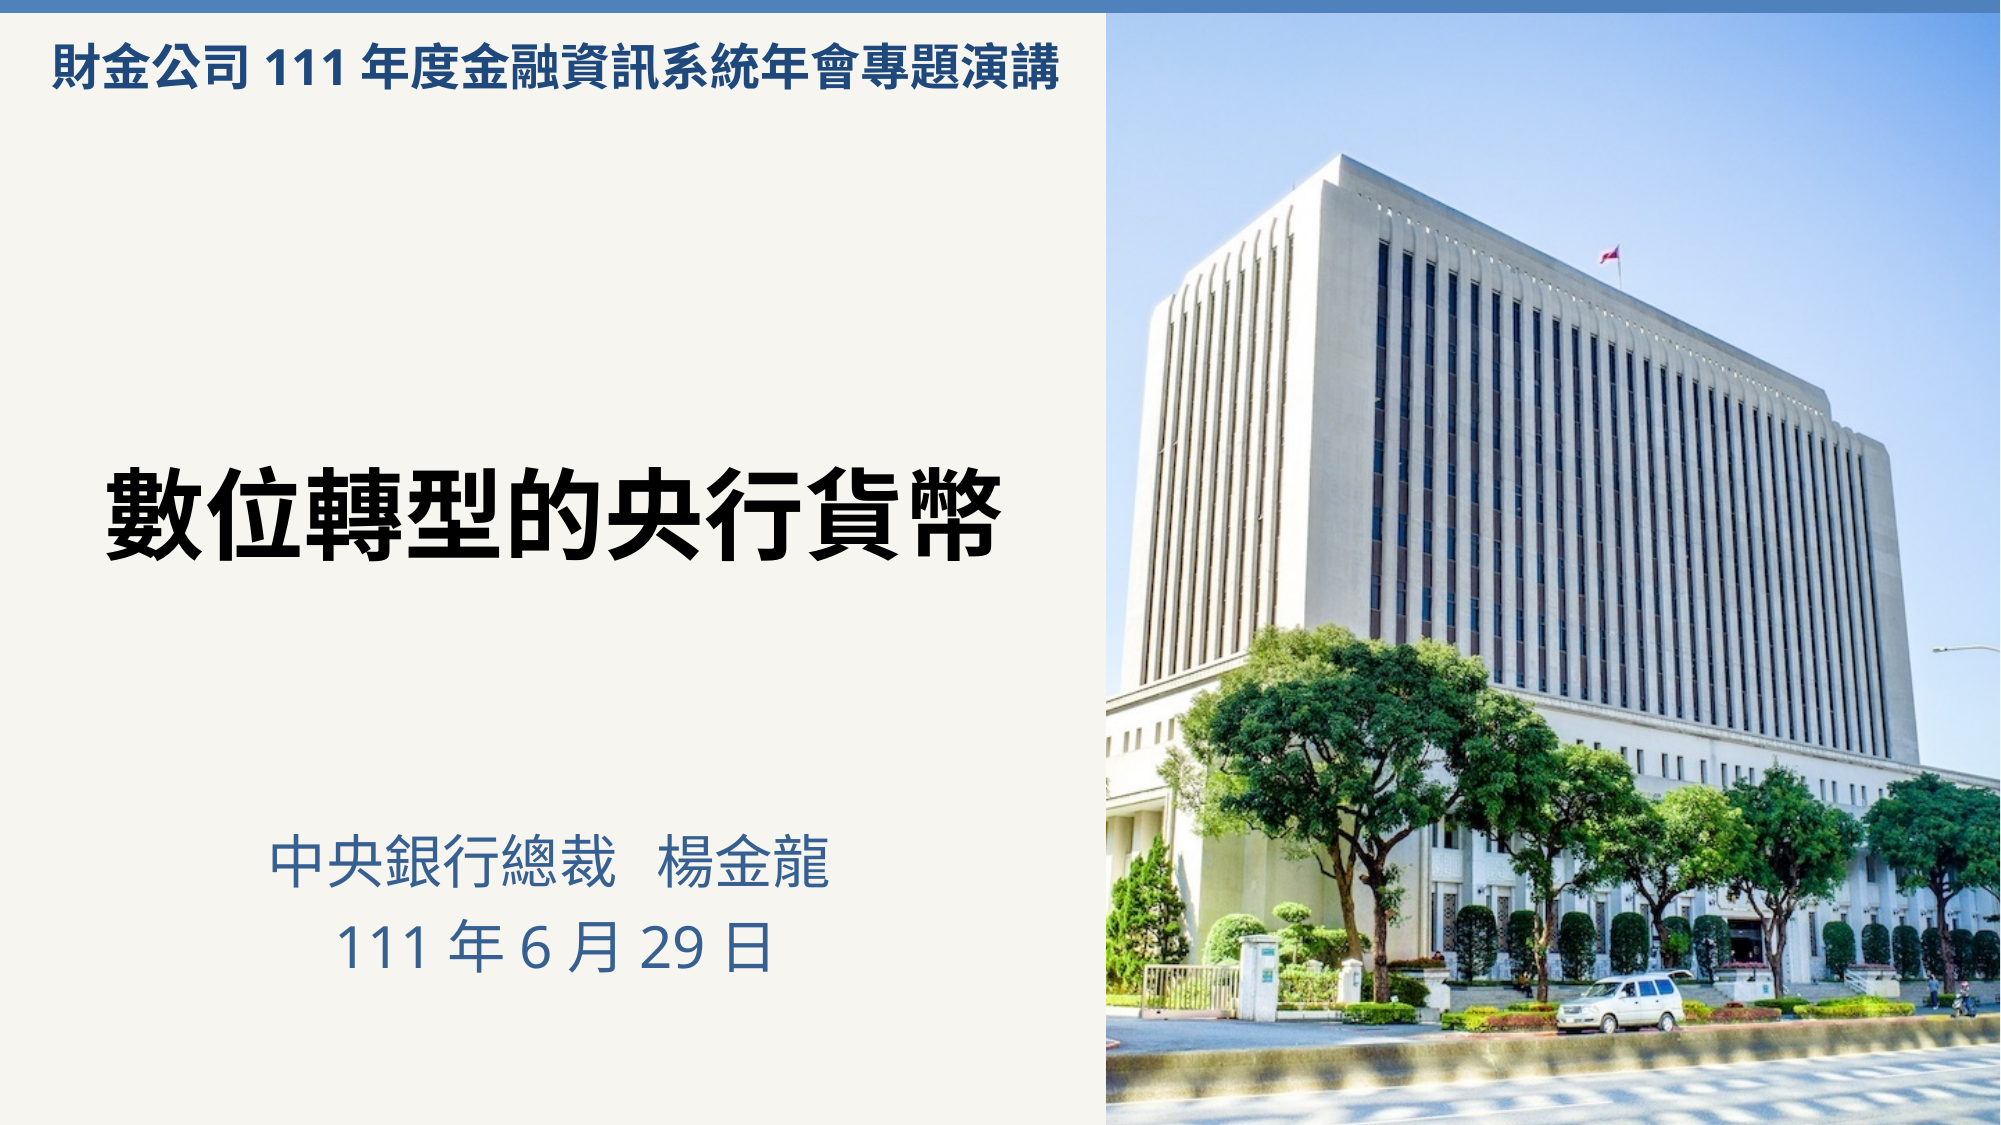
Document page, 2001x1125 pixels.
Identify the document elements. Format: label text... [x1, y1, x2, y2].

subtitle 中央銀行總裁 楊金龍 ​ 111年6月29日​ [50, 817, 1062, 1106]
text_box 財金公司111年度金融資訊系統年會專題演講 [10, 28, 1102, 103]
title 數位轉型的央行貨幣​ [48, 308, 1062, 717]
